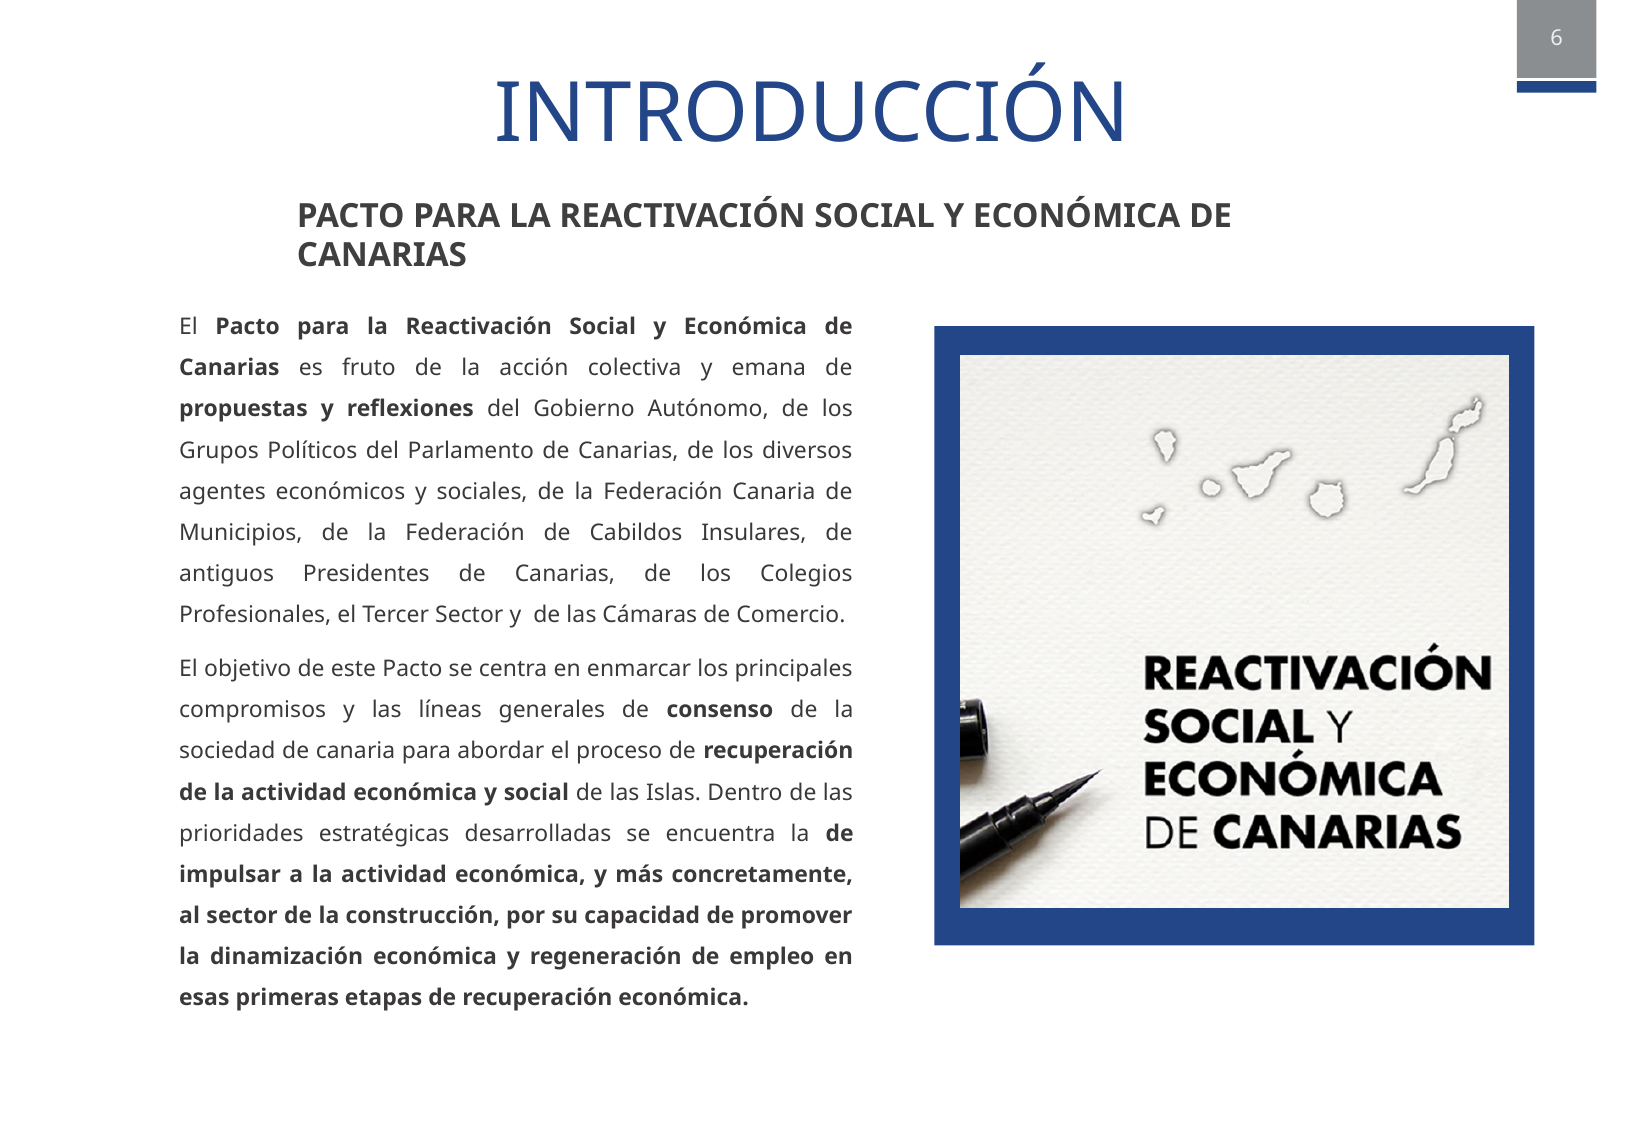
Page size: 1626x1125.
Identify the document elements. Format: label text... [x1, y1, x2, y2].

text_box [934, 326, 1535, 946]
text_box PACTO PARA LA REACTIVACIÓN SOCIAL Y ECONÓMICA DE CANARIAS [296, 193, 1329, 274]
picture [960, 355, 1509, 909]
text_box El Pacto para la Reactivación Social y Económica de Canarias es fruto de la acción colectiva y emana de propuestas y reflexiones del Gobierno Autónomo, de los Grupos Políticos del Parlamento de Canarias, de los diversos agentes económicos y sociales, de la Federación Canaria de Municipios, de la Federación de Cabildos Insulares, de antiguos Presidentes de Canarias, de los Colegios Profesionales, el Tercer Sector y de las Cámaras de Comercio. El objetivo de este Pacto se centra en enmarcar los principales compromisos y las líneas generales de consenso de la sociedad de canaria para abordar el proceso de recuperación de la actividad económica y social de las Islas. Dentro de las prioridades estratégicas desarrolladas se encuentra la de impulsar a la actividad económica, y más concretamente, al sector de la construcción, por su capacidad de promover la dinamización económica y regeneración de empleo en esas primeras etapas de recuperación económica. [164, 290, 869, 1018]
text_box [0, 290, 734, 1125]
list INTRODUCCIÓN [162, 72, 1463, 156]
